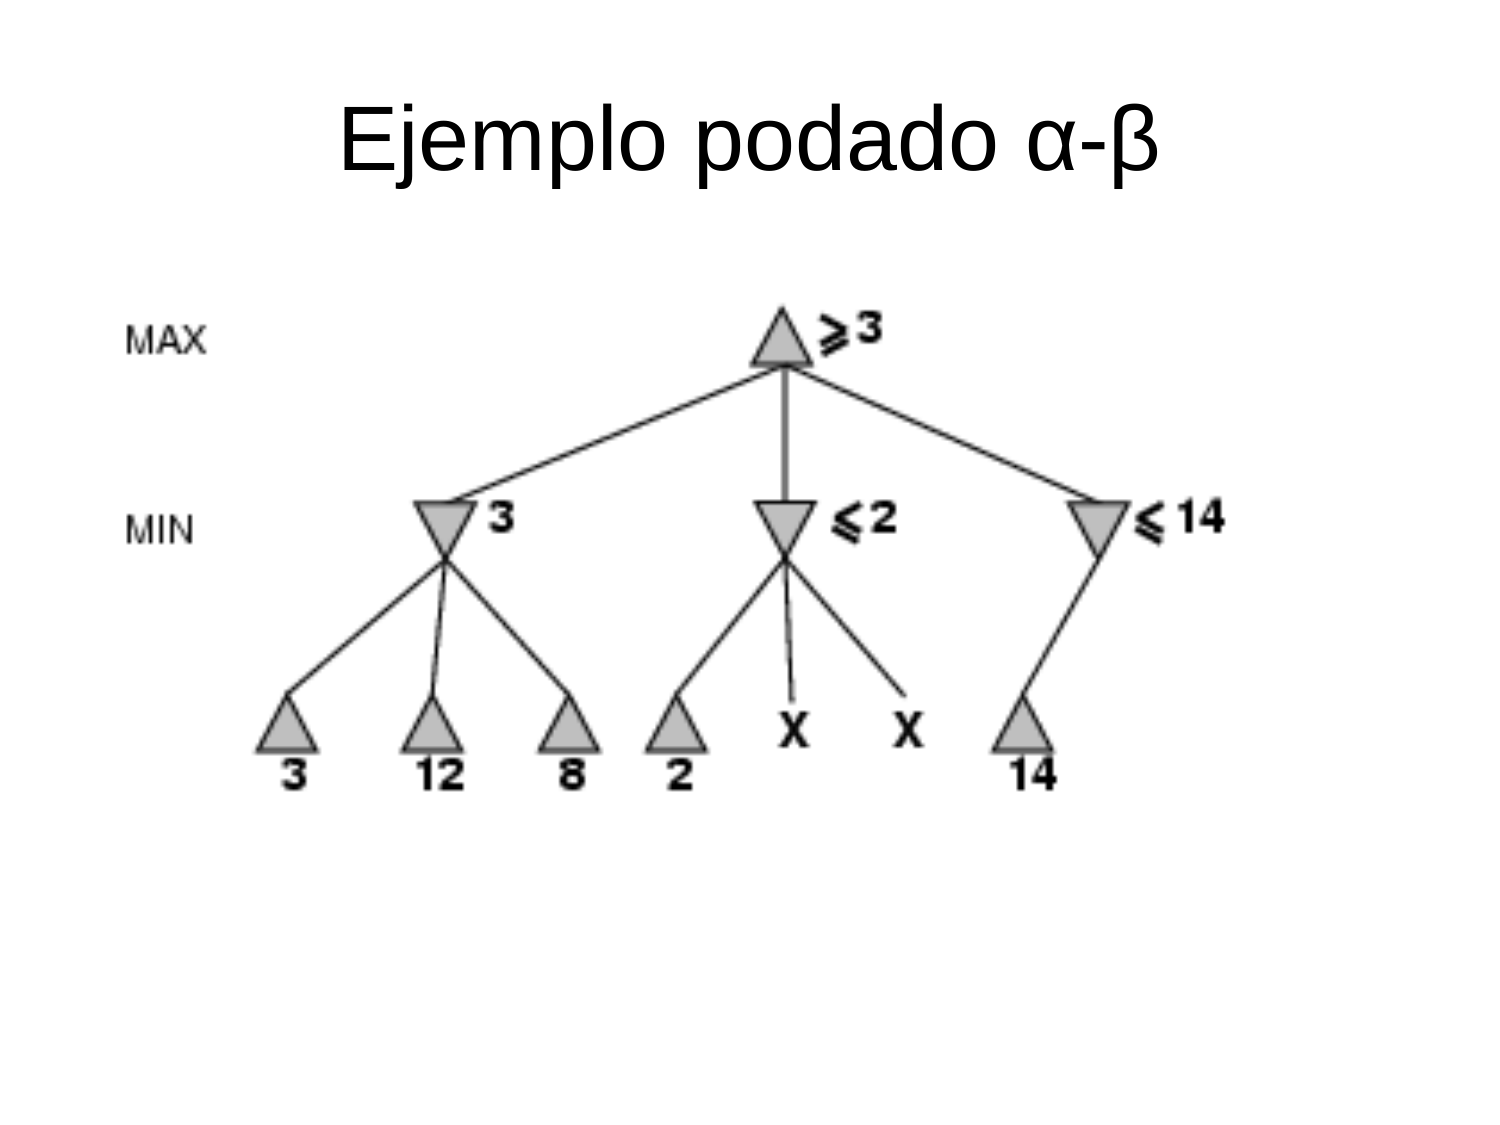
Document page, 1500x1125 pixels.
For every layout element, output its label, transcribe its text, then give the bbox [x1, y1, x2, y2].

picture [75, 262, 1426, 881]
title Ejemplo podado α-β [75, 45, 1426, 233]
